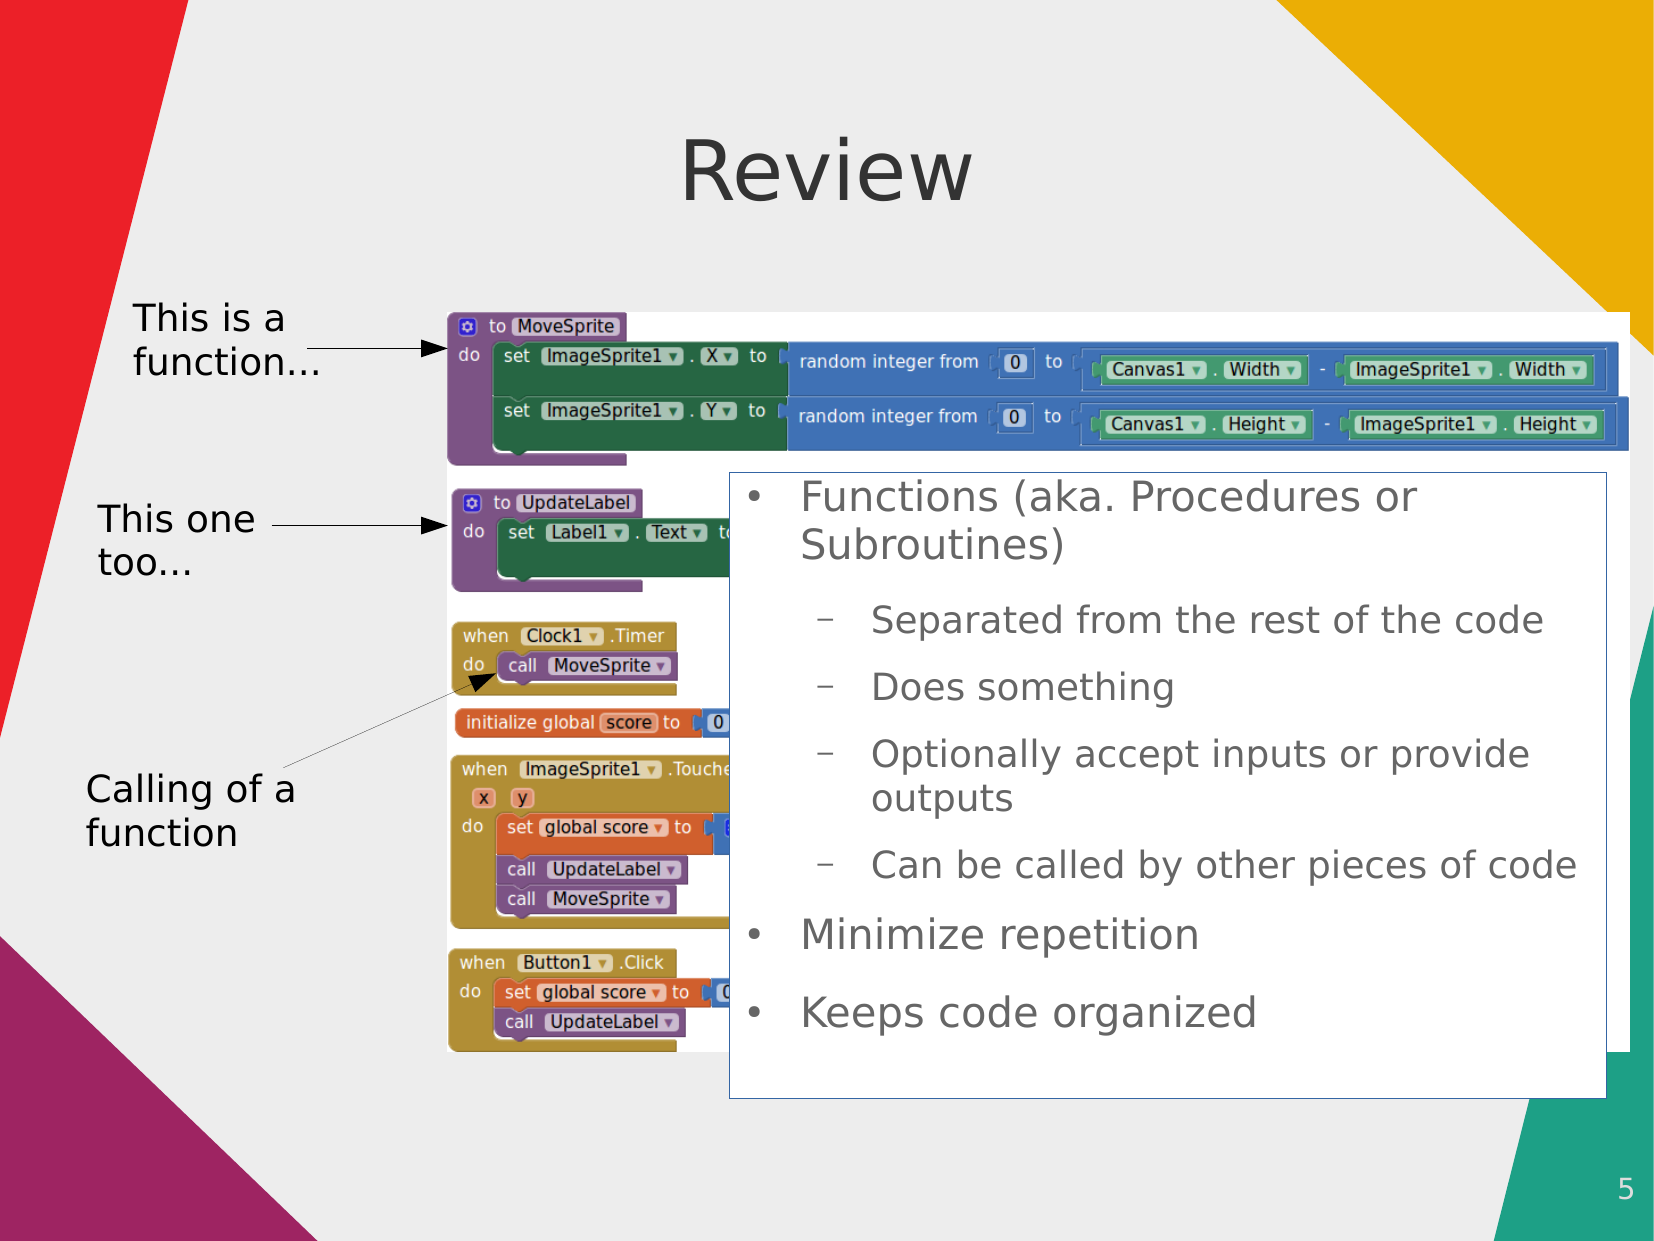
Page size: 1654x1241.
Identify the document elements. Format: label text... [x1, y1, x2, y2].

list Functions (aka. Procedures or Subroutines) Separated from the rest of the code Does something Optionally accept inputs or provide outputs Can be called by other pieces of code Minimize repetition Keeps code organized [729, 472, 1607, 1099]
text_box Calling of a function [70, 760, 355, 863]
title Review [114, 73, 1539, 271]
text_box This one too... [82, 490, 367, 593]
text_box This is a function... [118, 289, 426, 392]
picture [447, 312, 1630, 1052]
